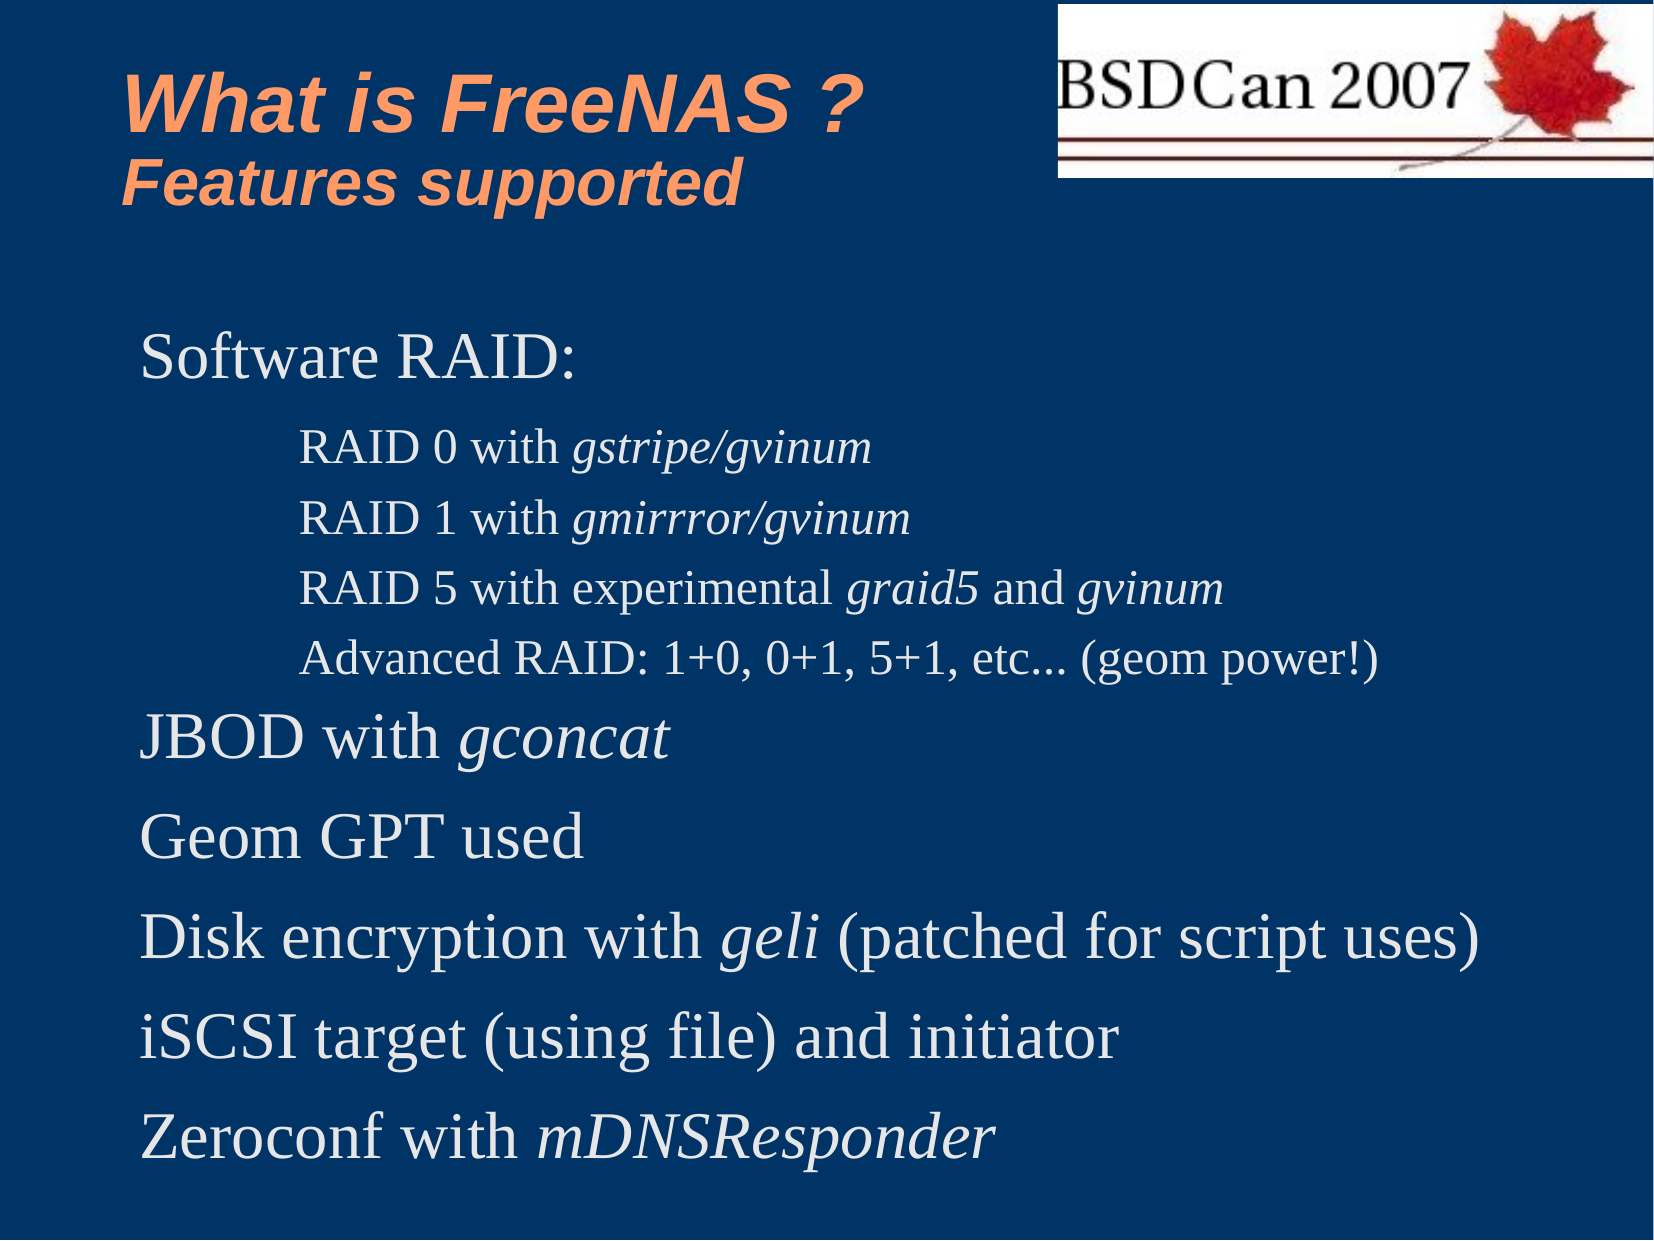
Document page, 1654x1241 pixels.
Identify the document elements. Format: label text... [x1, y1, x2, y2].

title What is FreeNAS ? Features supported [121, 46, 1534, 237]
list Software RAID: RAID 0 with gstripe/gvinum RAID 1 with gmirrror/gvinum RAID 5 with experimental graid5 and gvinum Advanced RAID: 1+0, 0+1, 5+1, etc... (geom power!) JBOD with gconcat Geom GPT used Disk encryption with geli (patched for script uses) iSCSI target (using file) and initiator Zeroconf with mDNSResponder [121, 322, 1561, 1222]
picture [1057, 4, 1654, 178]
